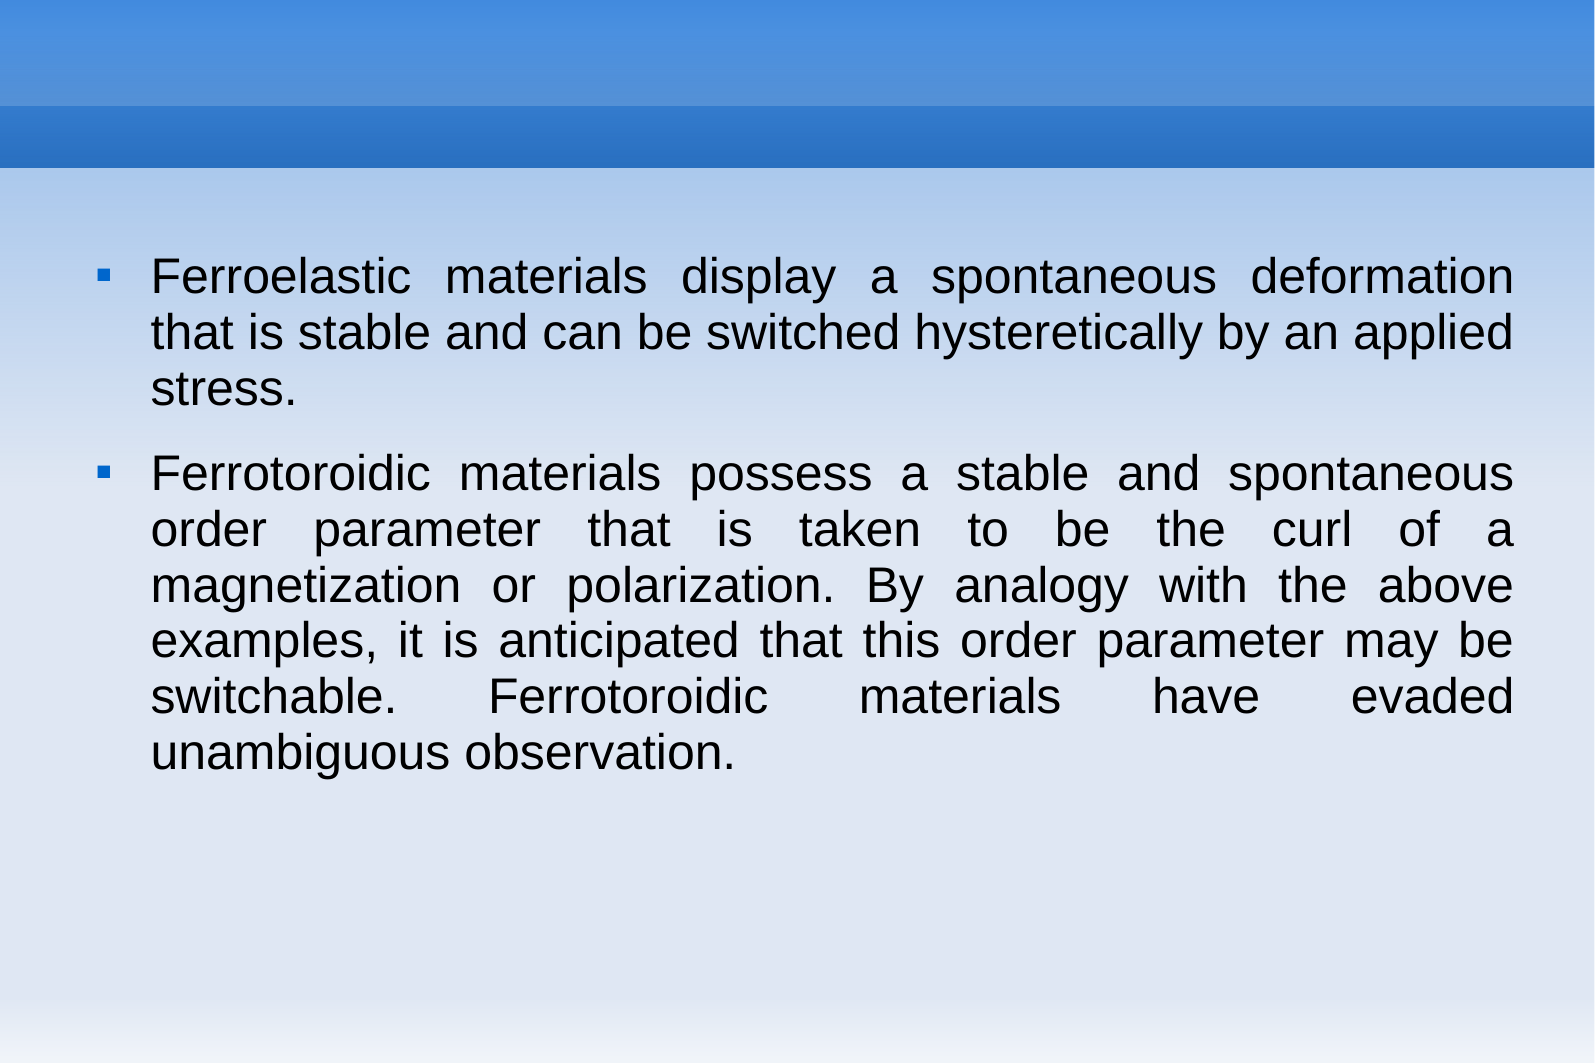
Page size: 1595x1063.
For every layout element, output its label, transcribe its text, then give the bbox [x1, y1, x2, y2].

list Ferroelastic materials display a spontaneous deformation that is stable and can be switched hysteretically by an applied stress. Ferrotoroidic materials possess a stable and spontaneous order parameter that is taken to be the curl of a magnetization or polarization. By analogy with the above examples, it is anticipated that this order parameter may be switchable. Ferrotoroidic materials have evaded unambiguous observation. [79, 248, 1515, 936]
picture [0, 0, 1595, 1063]
